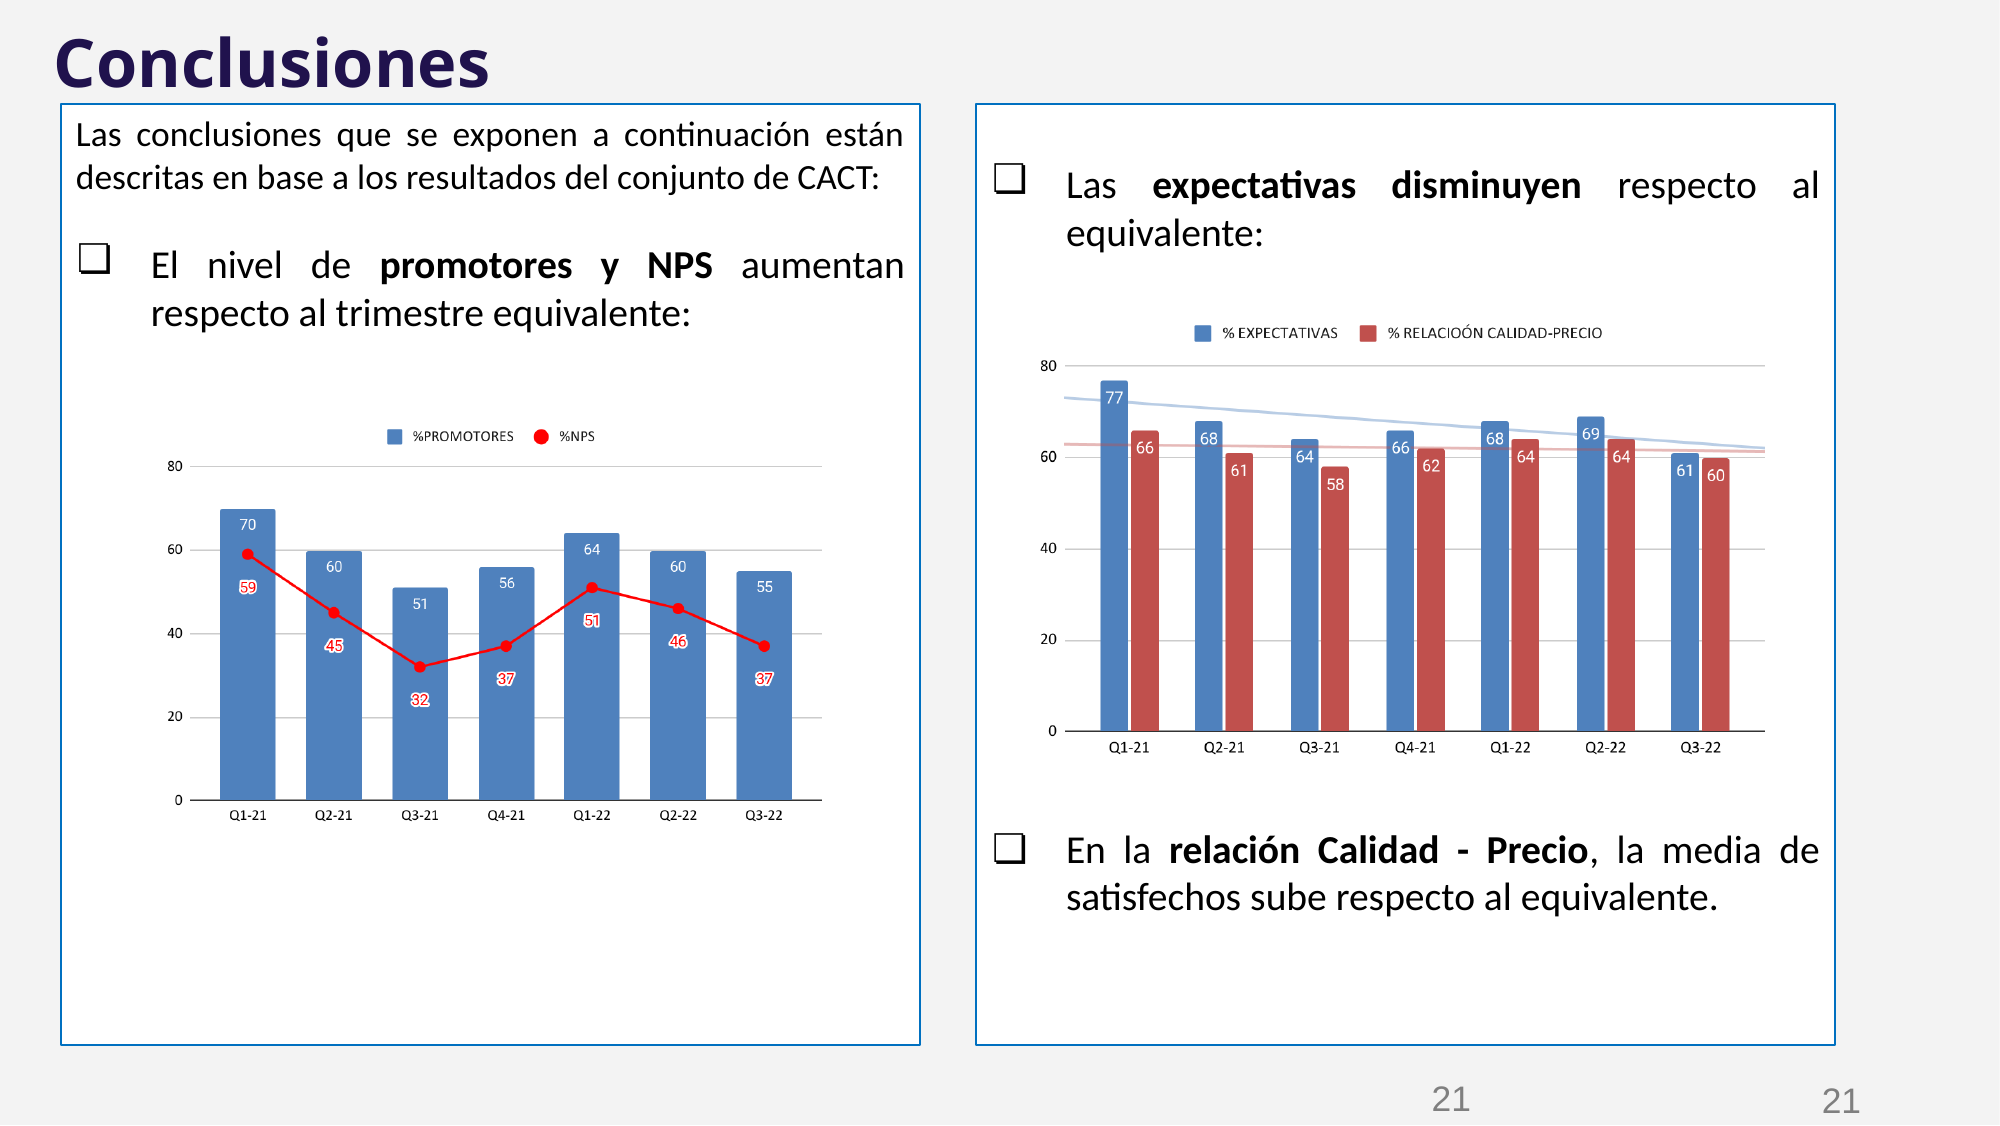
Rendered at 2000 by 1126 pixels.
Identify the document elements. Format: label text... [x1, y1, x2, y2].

picture [1007, 301, 1789, 780]
text_box Conclusiones [53, 0, 1946, 124]
picture [137, 407, 844, 845]
text_box Las conclusiones que se exponen a continuación están descritas en base a los resultados del conjunto de CACT: El nivel de promotores y NPS aumentan respecto al trimestre equivalente: [60, 103, 920, 1046]
text_box <number> [1413, 1067, 1881, 1126]
text_box Las expectativas disminuyen respecto al equivalente: En la relación Calidad - Precio, la media de satisfechos sube respecto al equivalente. [976, 103, 1836, 1046]
